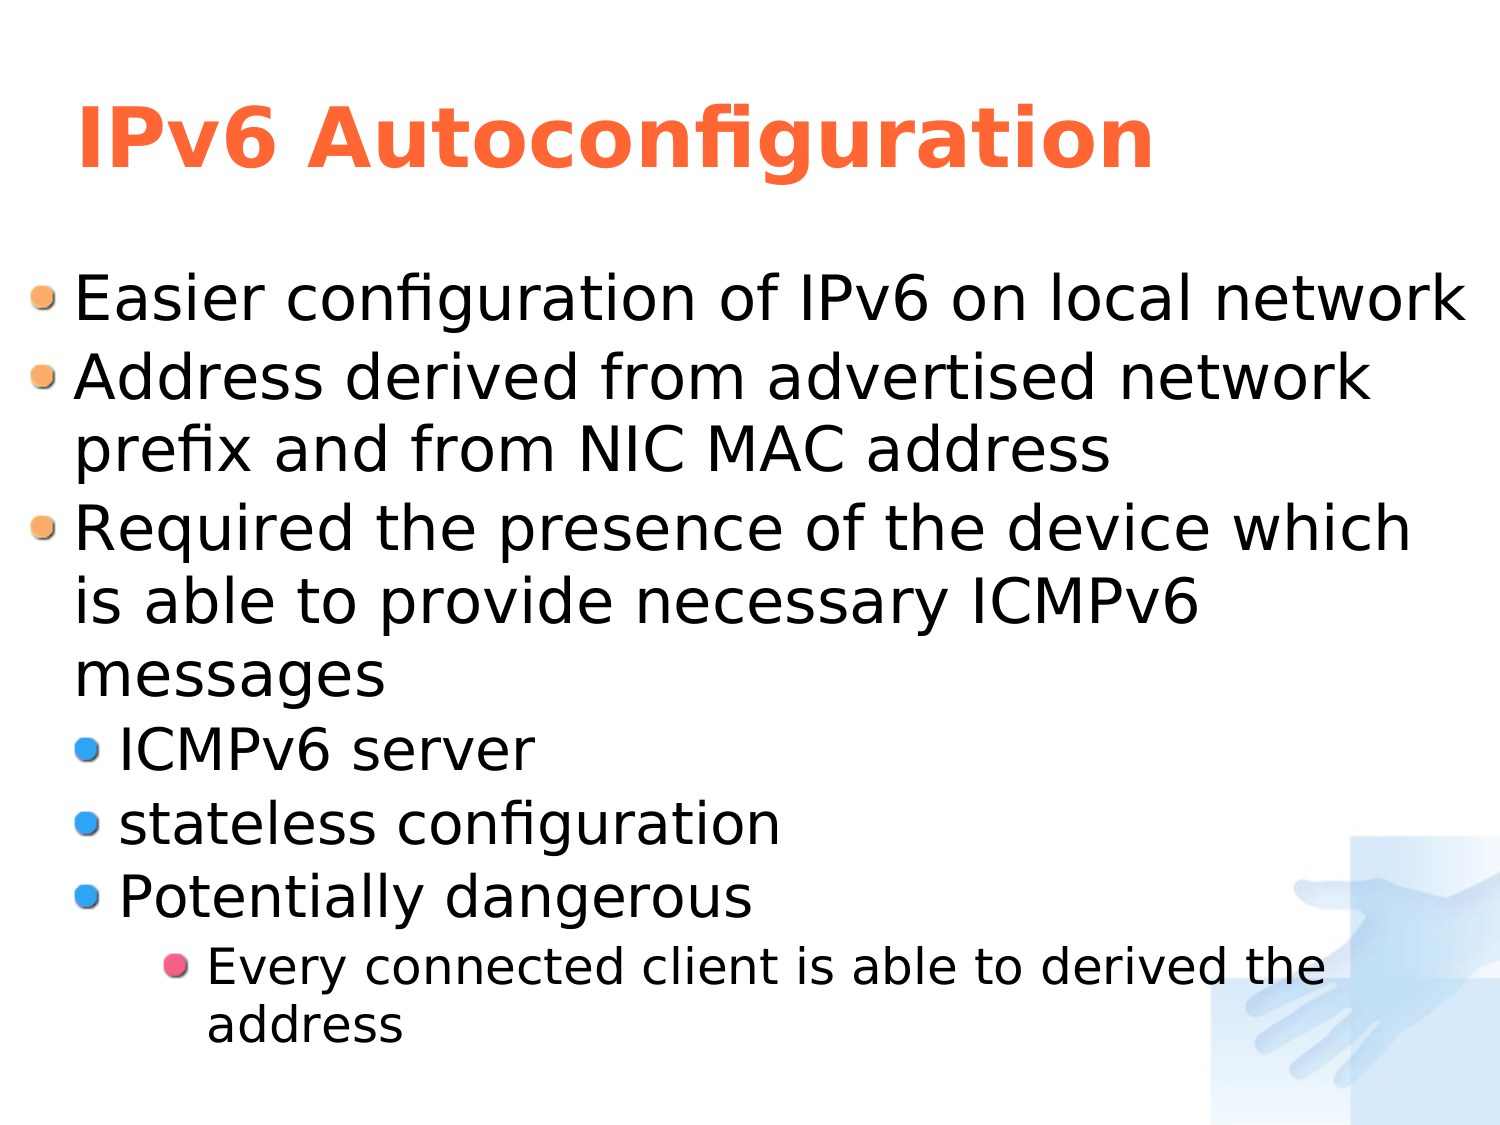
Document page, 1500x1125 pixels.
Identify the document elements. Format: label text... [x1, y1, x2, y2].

picture [0, 0, 1500, 1125]
title IPv6 Autoconfiguration [75, 28, 1426, 250]
list Easier configuration of IPv6 on local network Address derived from advertised network prefix and from NIC MAC address Required the presence of the device which is able to provide necessary ICMPv6 messages ICMPv6 server stateless configuration Potentially dangerous Every connected client is able to derived the address [29, 262, 1477, 1055]
